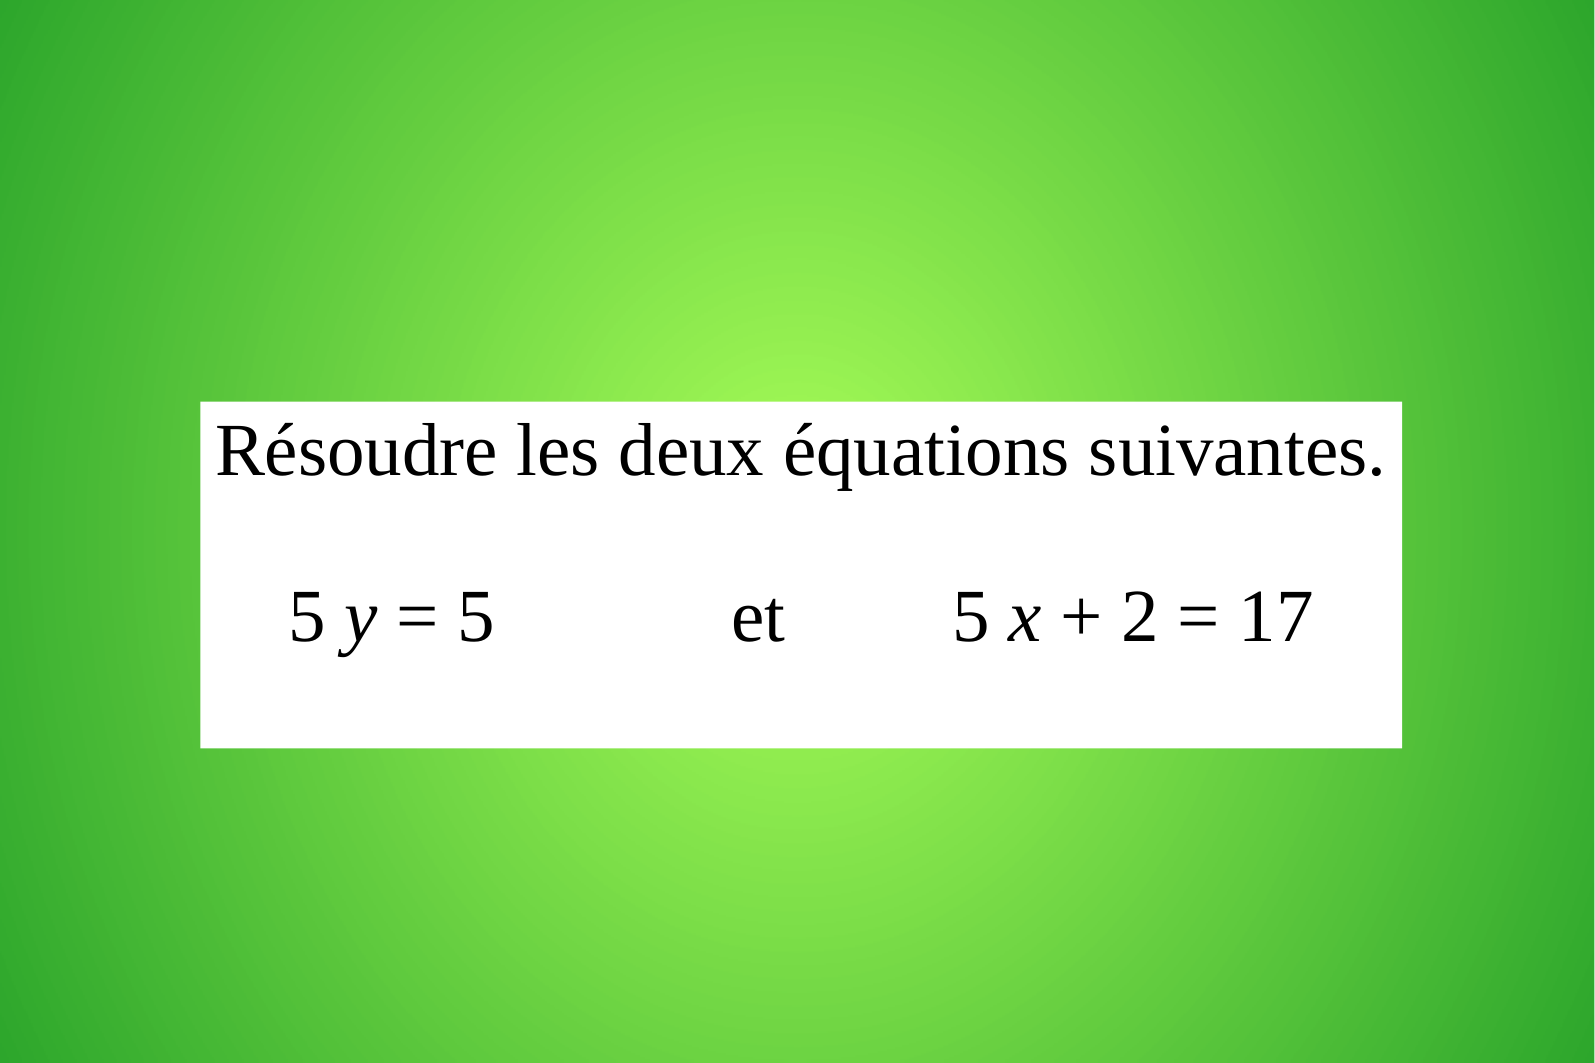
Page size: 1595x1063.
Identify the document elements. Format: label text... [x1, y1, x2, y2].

text_box Résoudre les deux équations suivantes. 5 y = 5 et 5 x + 2 = 17 [200, 401, 1403, 749]
picture [0, 0, 1595, 1063]
